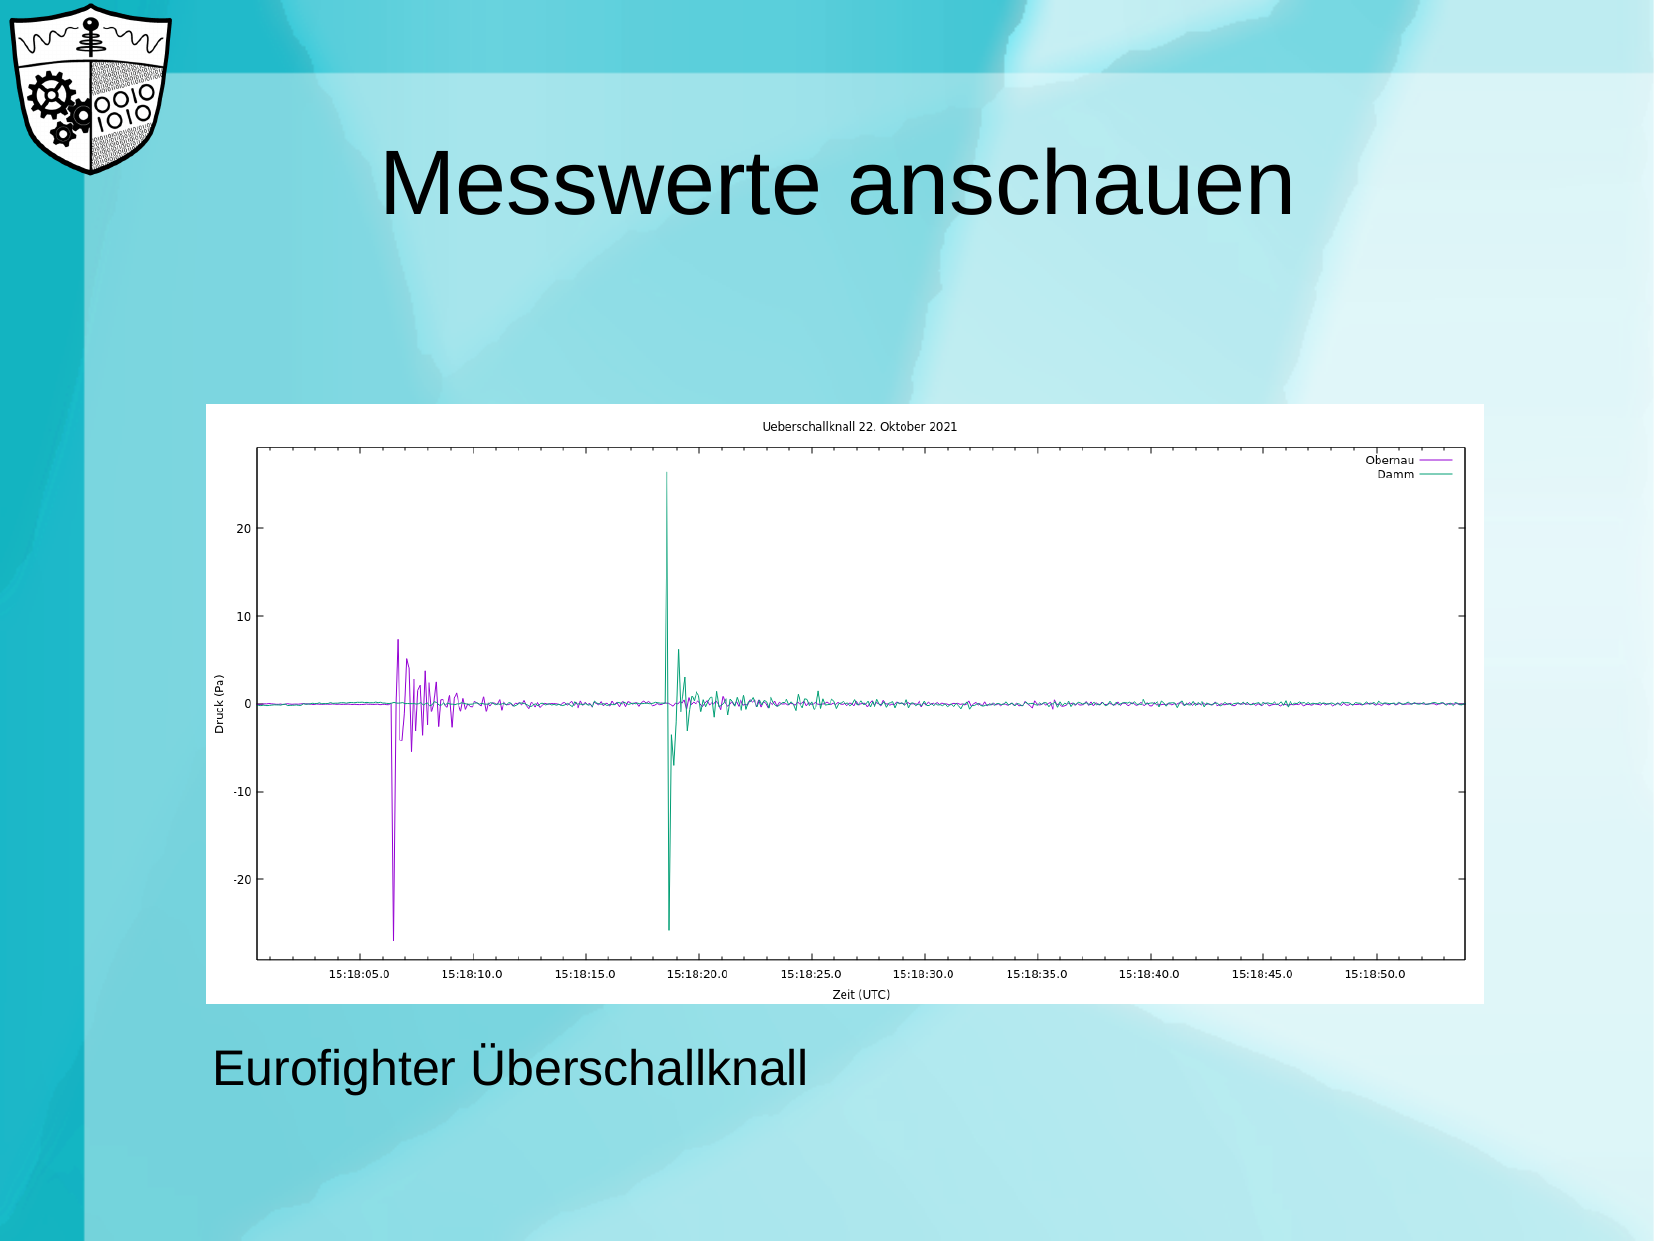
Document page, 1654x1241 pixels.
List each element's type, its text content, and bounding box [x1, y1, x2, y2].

list Eurofighter Überschallknall [141, 324, 1506, 1162]
picture [0, 0, 1654, 1241]
title Messwerte anschauen [94, 78, 1583, 287]
